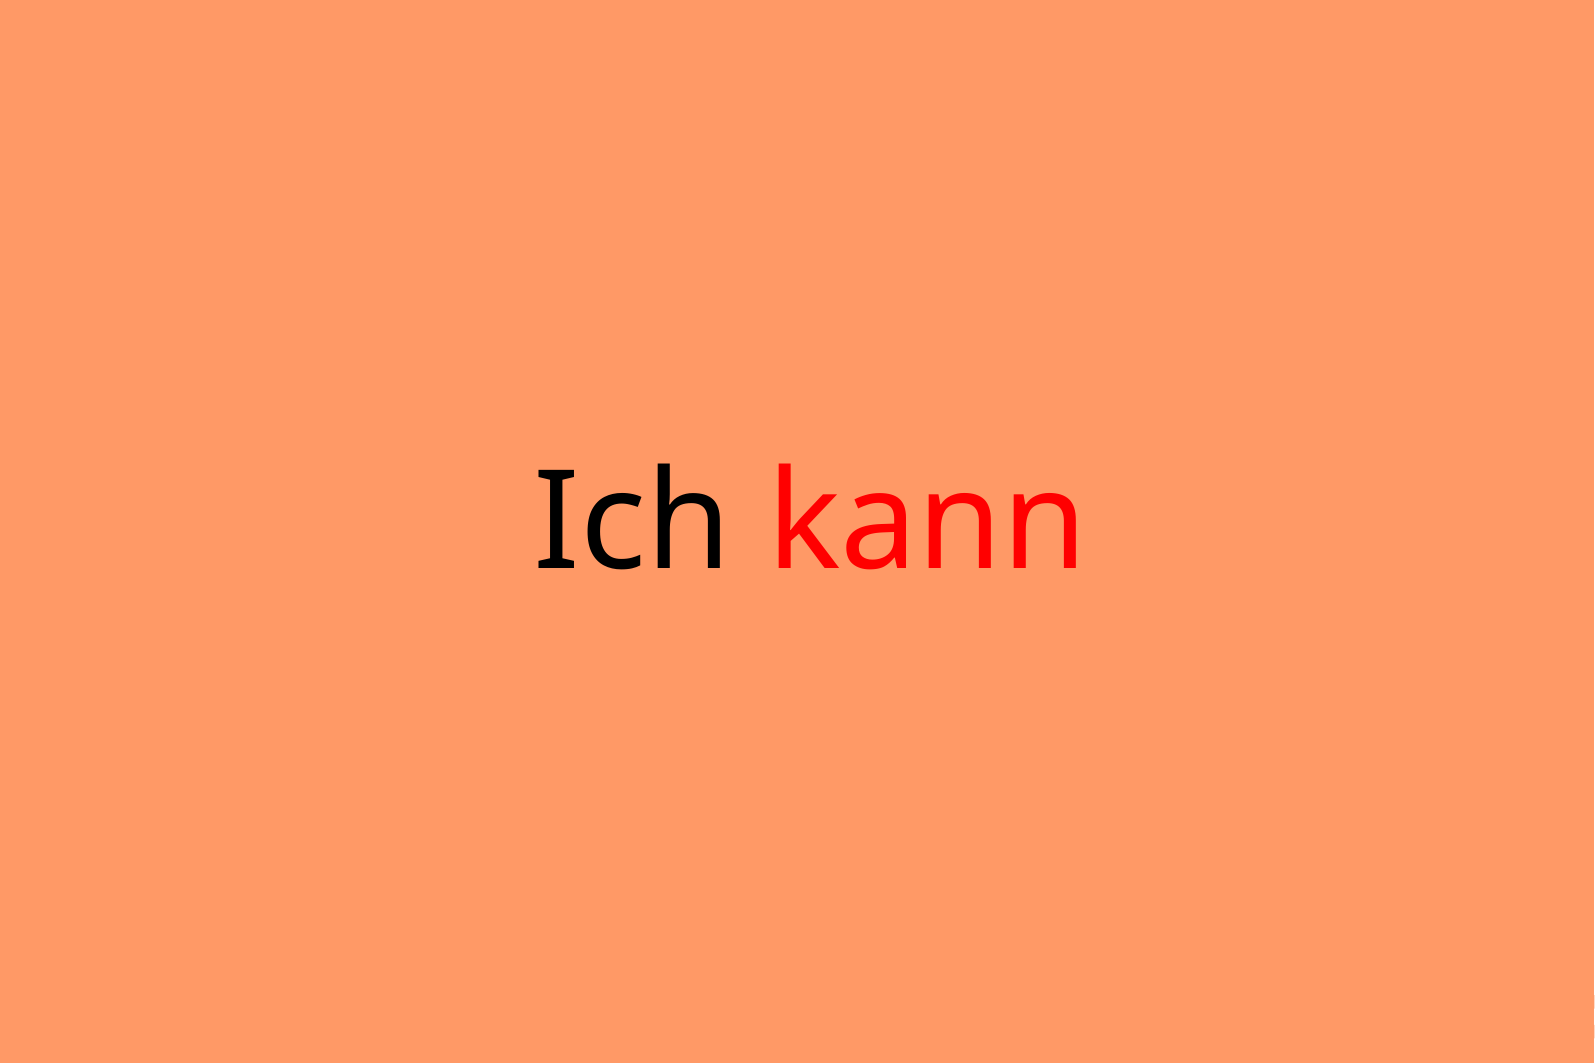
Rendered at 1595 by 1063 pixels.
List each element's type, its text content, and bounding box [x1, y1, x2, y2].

subtitle Ich kann [117, 59, 1505, 971]
